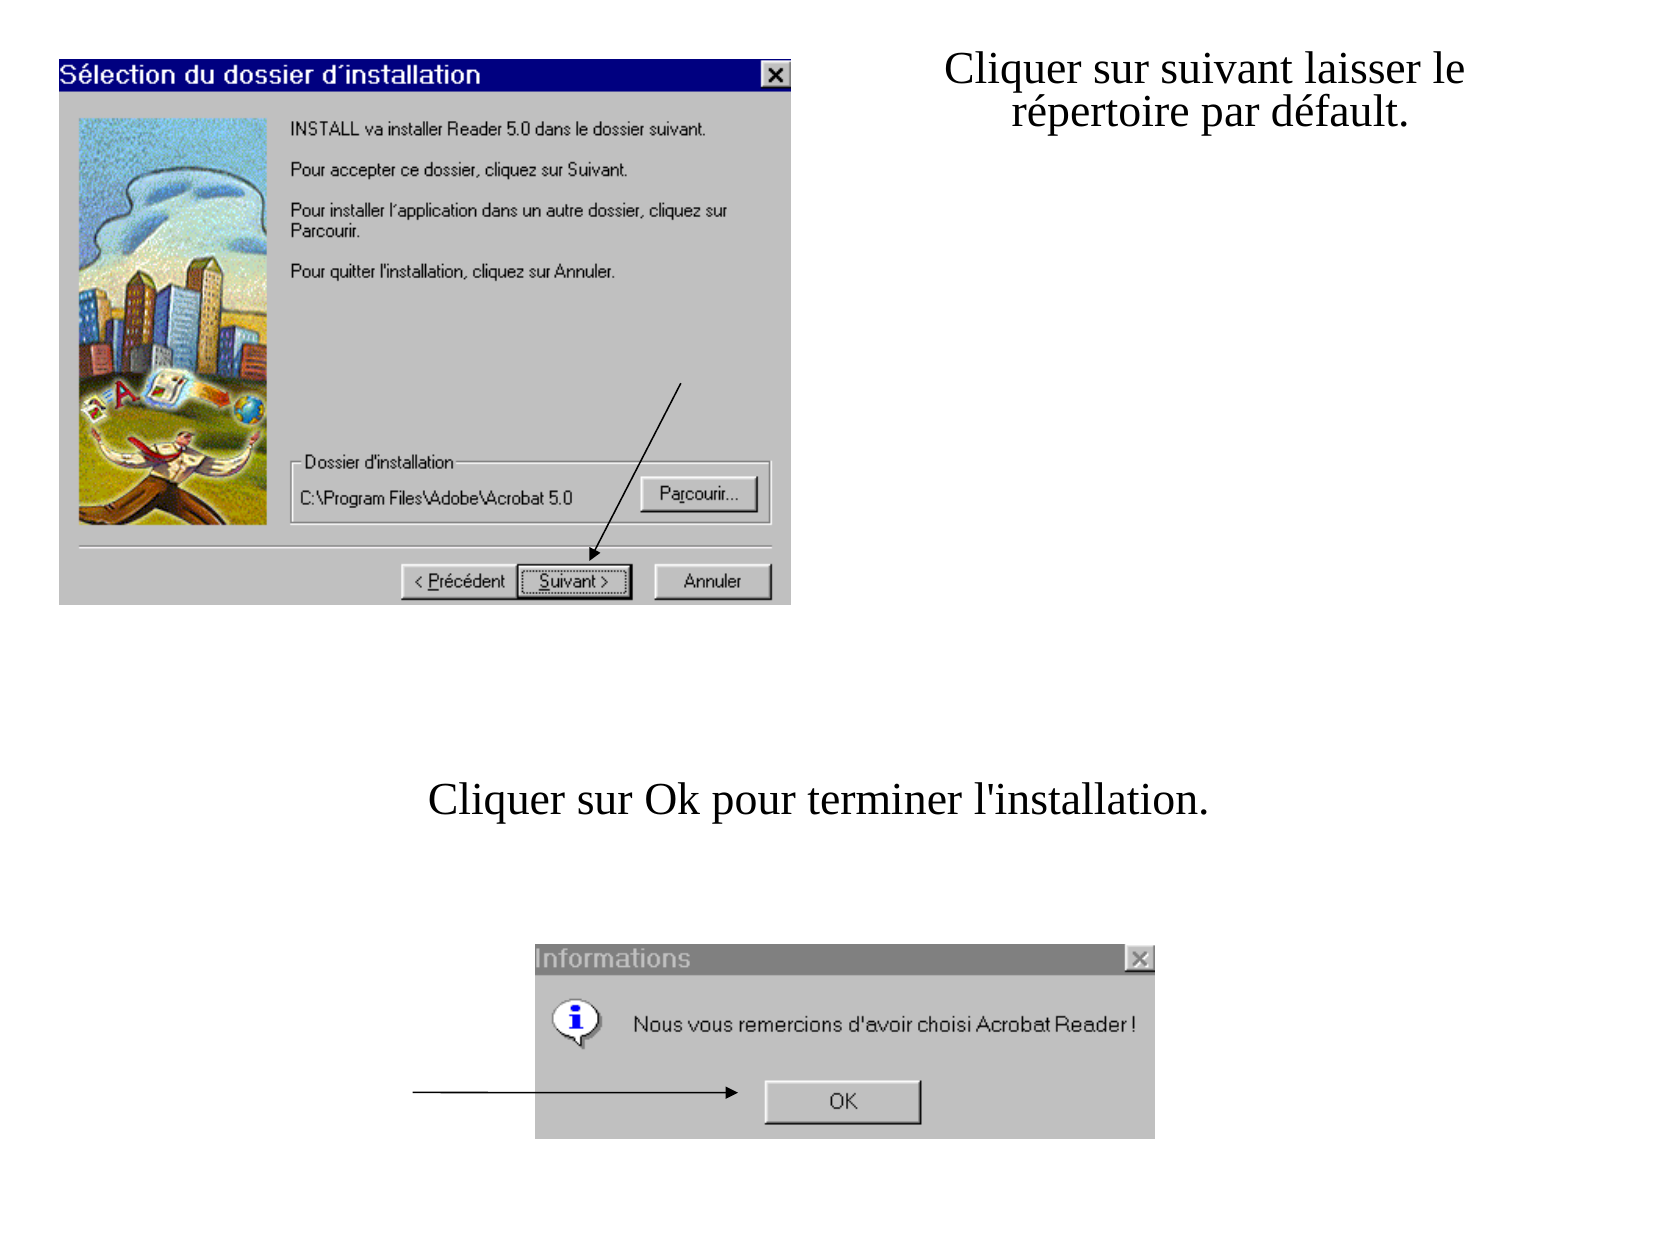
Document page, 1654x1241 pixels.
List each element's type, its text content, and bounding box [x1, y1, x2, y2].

text_box Cliquer sur Ok pour terminer l'installation. [413, 790, 1359, 857]
picture [535, 944, 1155, 1139]
text_box Cliquer sur suivant laisser le répertoire par défault. [885, 59, 1536, 168]
picture [59, 59, 791, 605]
